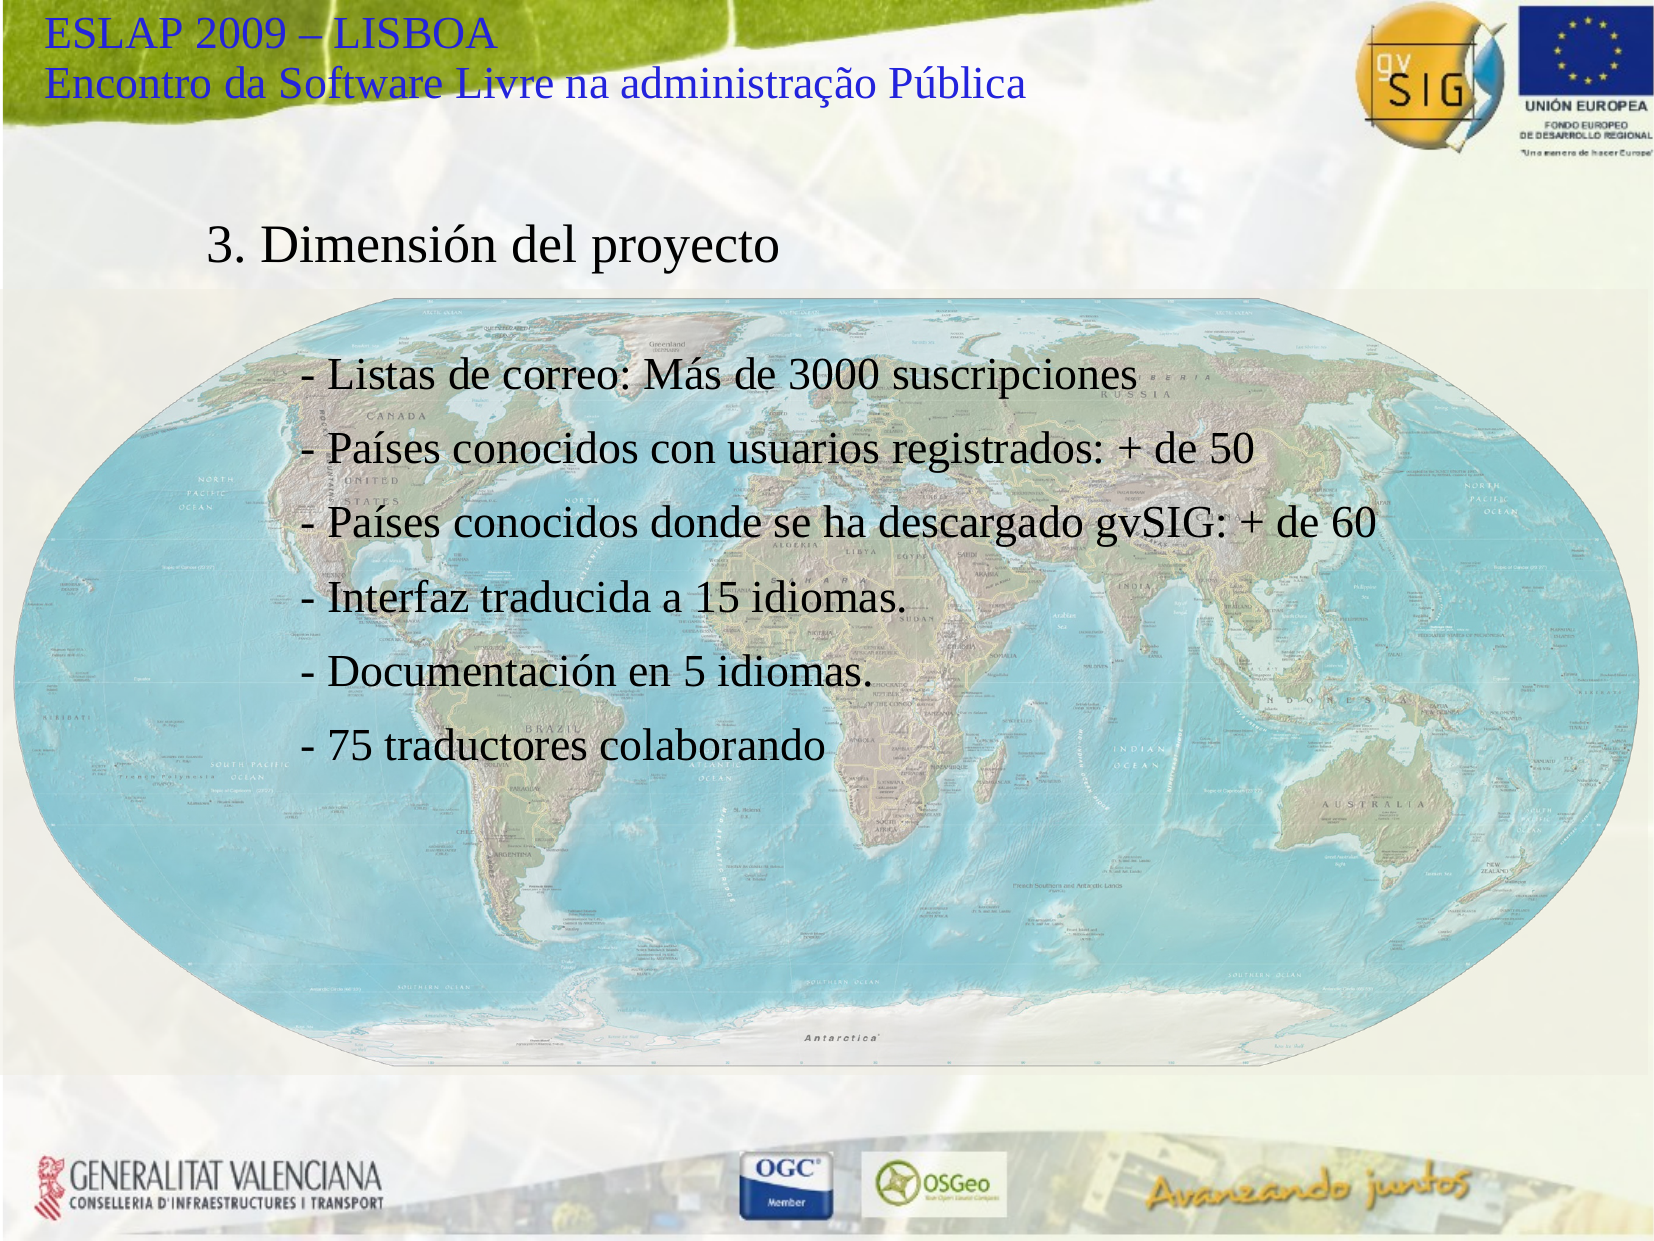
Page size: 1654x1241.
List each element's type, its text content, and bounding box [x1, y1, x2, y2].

text_box 3. Dimensión del proyecto - Listas de correo: Más de 3000 suscripciones - Países conocidos con usuarios registrados: + de 50 - Países conocidos donde se ha descargado gvSIG: + de 60 - Interfaz traducida a 15 idiomas. - Documentación en 5 idiomas. - 75 traductores colaborando [191, 206, 1393, 906]
picture [0, 0, 1654, 1241]
